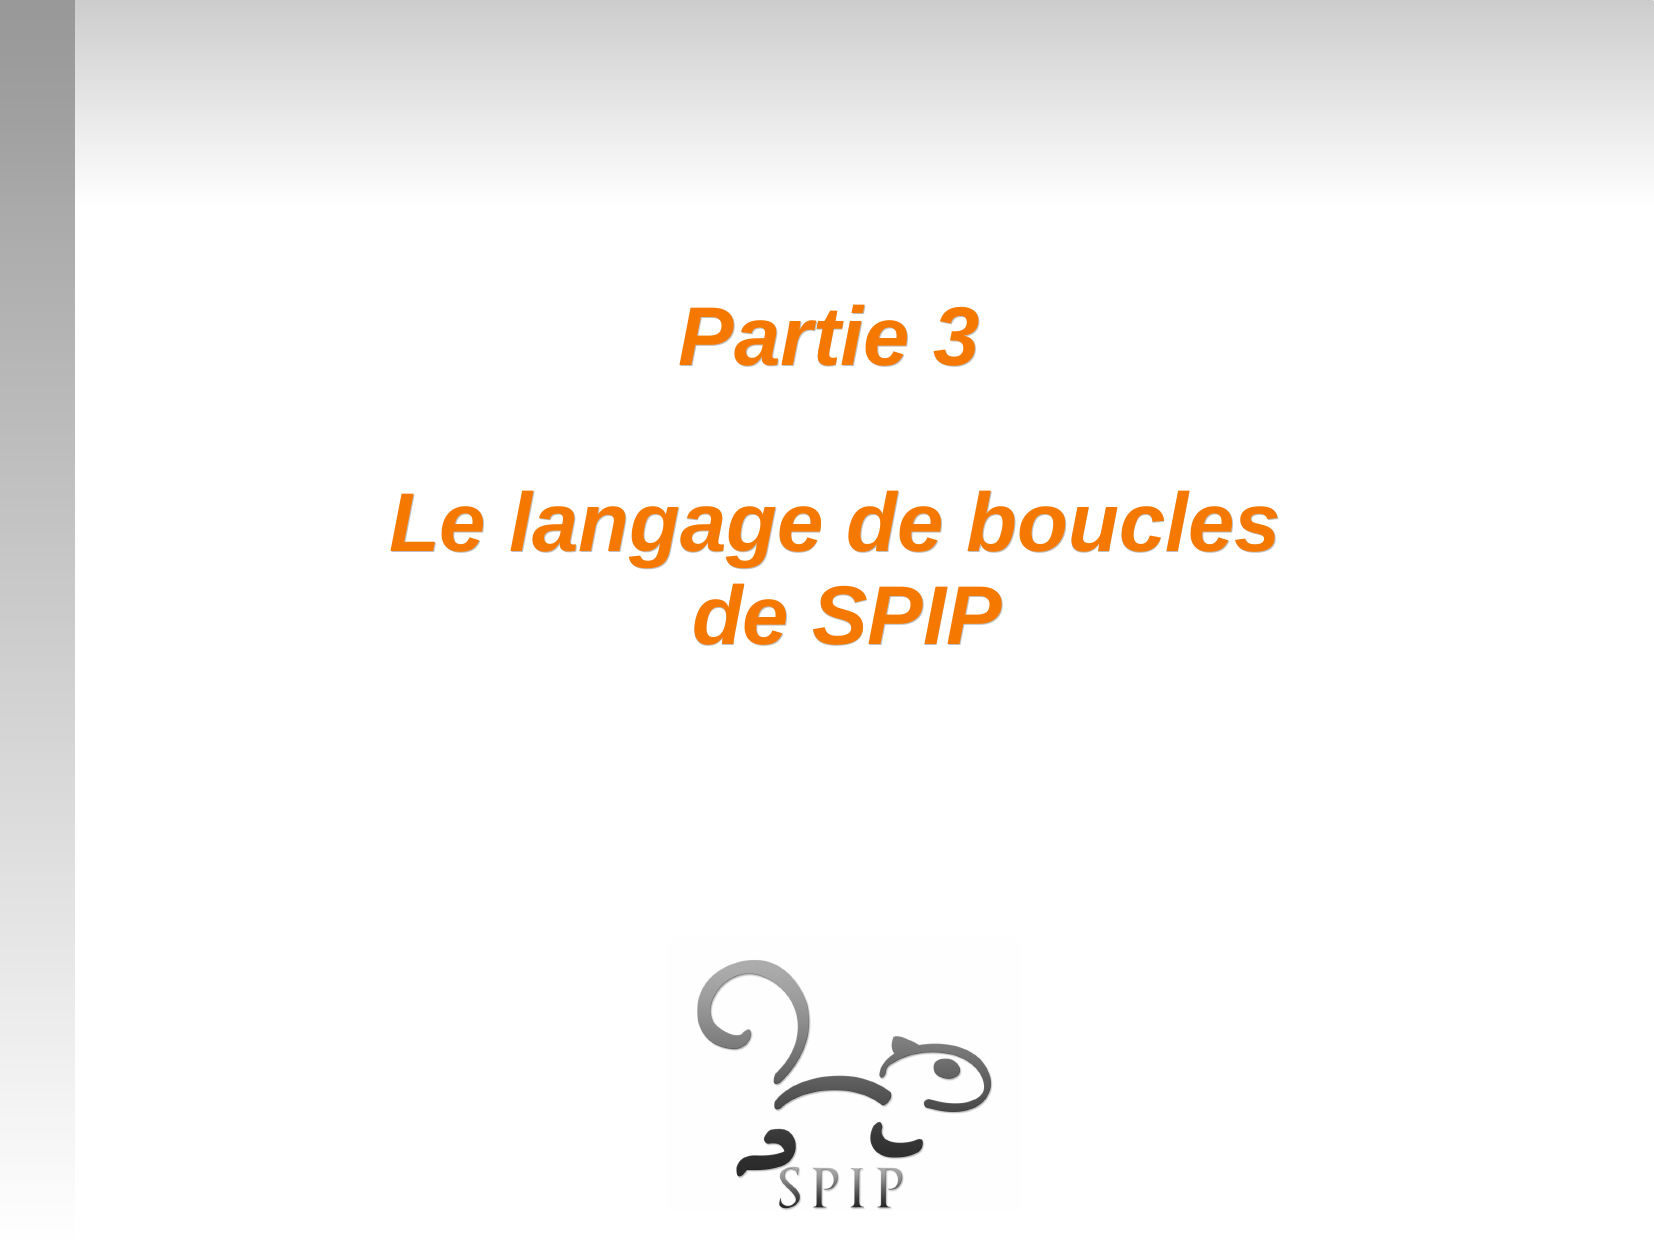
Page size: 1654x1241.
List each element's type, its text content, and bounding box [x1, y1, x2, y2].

title Partie 3 Le langage de boucles de SPIP [123, 126, 1536, 827]
picture [667, 938, 1022, 1211]
